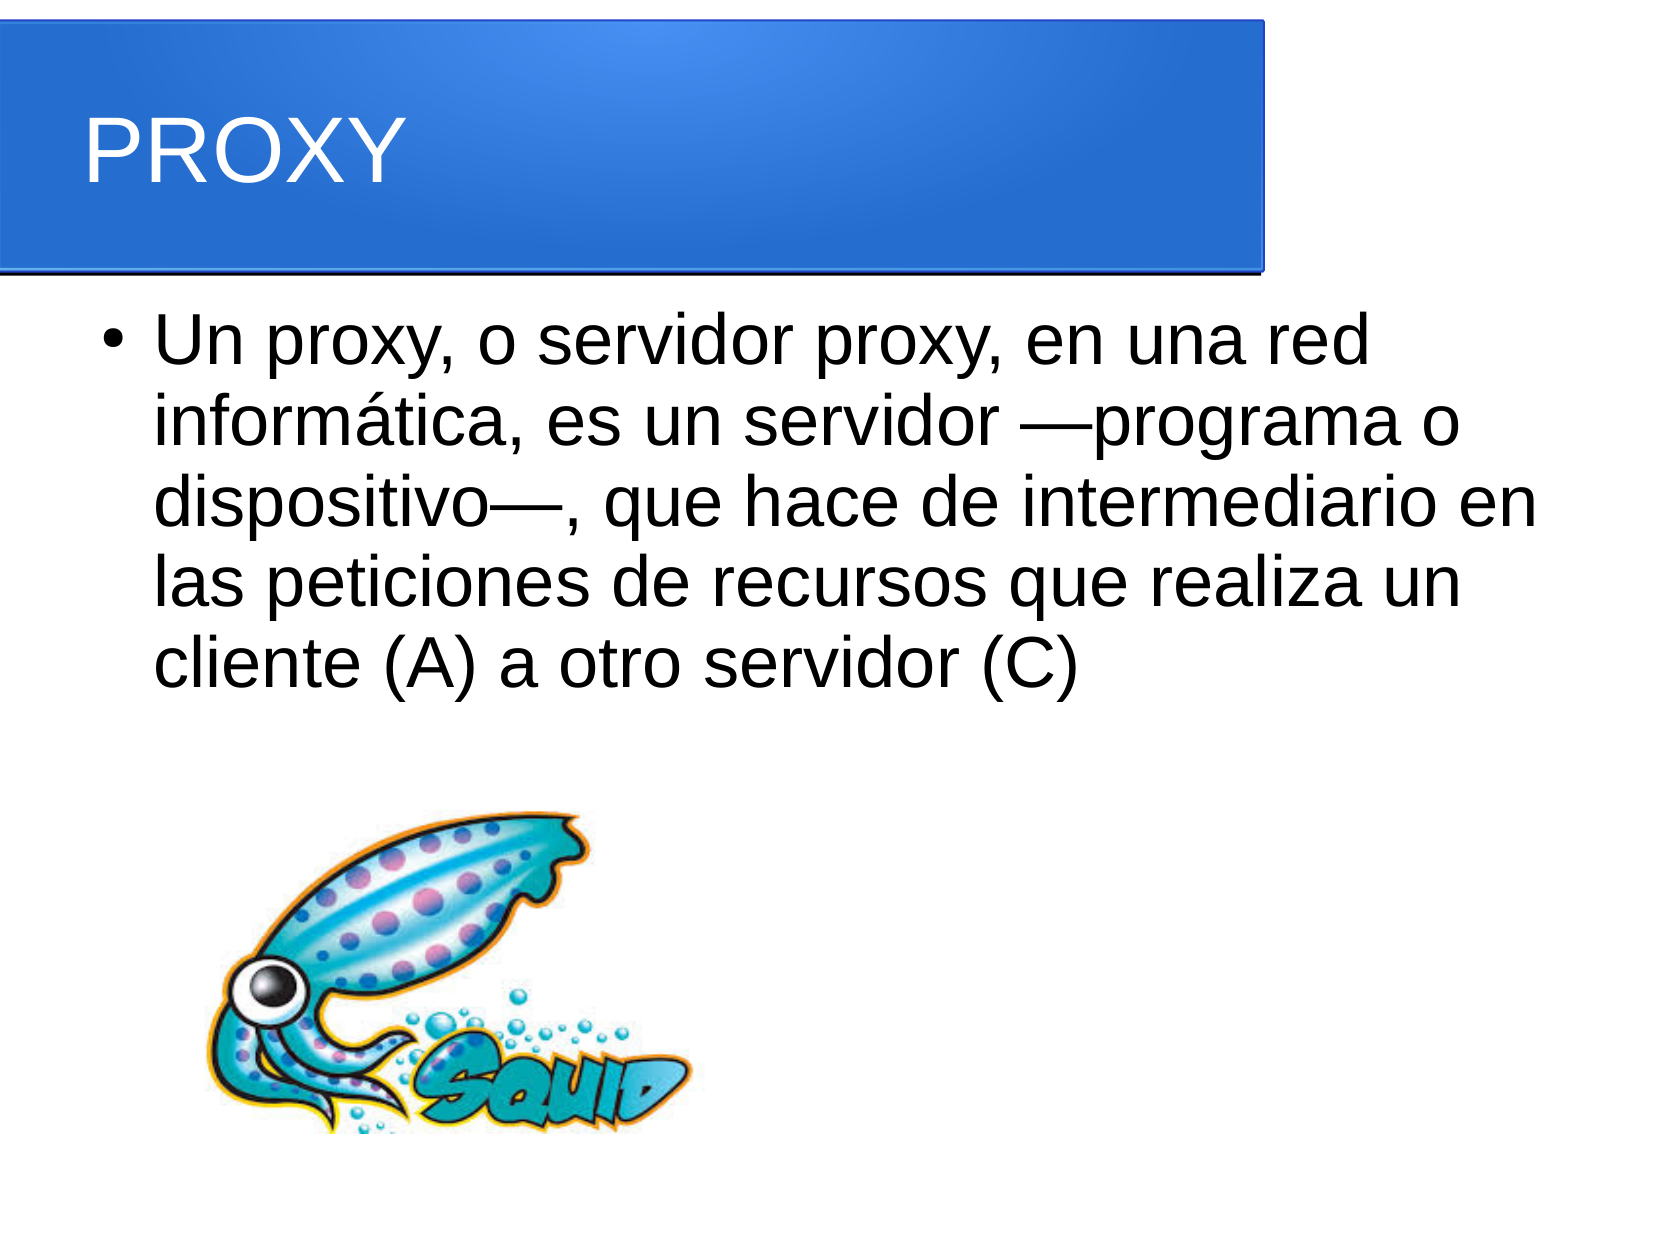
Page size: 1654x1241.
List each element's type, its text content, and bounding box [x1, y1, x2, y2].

list Un proxy, o servidor proxy, en una red informática, es un servidor —programa o dispositivo—, que hace de intermediario en las peticiones de recursos que realiza un cliente (A) a otro servidor (C) [82, 299, 1571, 1019]
picture [174, 810, 709, 1134]
title PROXY [82, 47, 1235, 252]
